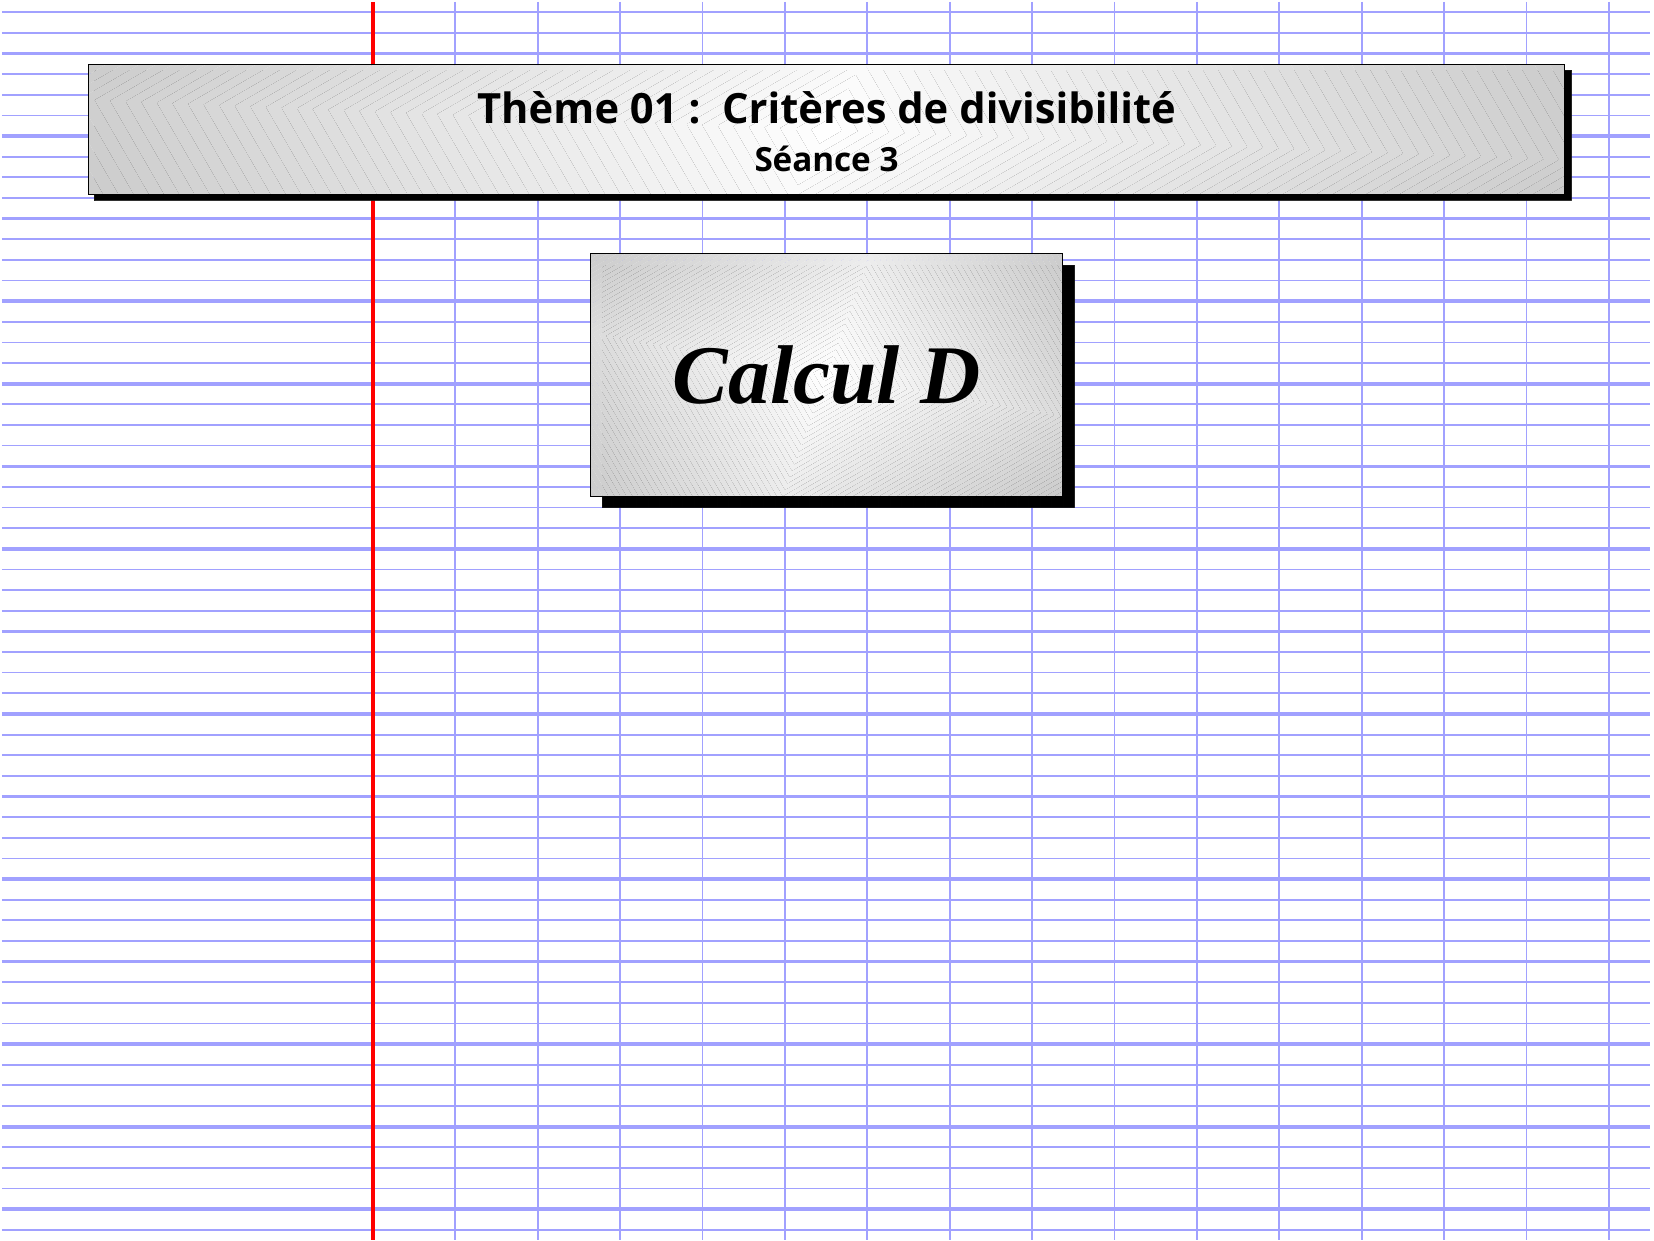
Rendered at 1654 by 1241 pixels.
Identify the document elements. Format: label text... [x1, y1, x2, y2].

text_box Calcul D [590, 253, 1063, 497]
picture [0, 0, 1654, 1241]
text_box Thème 01 : Critères de divisibilité Séance 3 [88, 64, 1565, 195]
